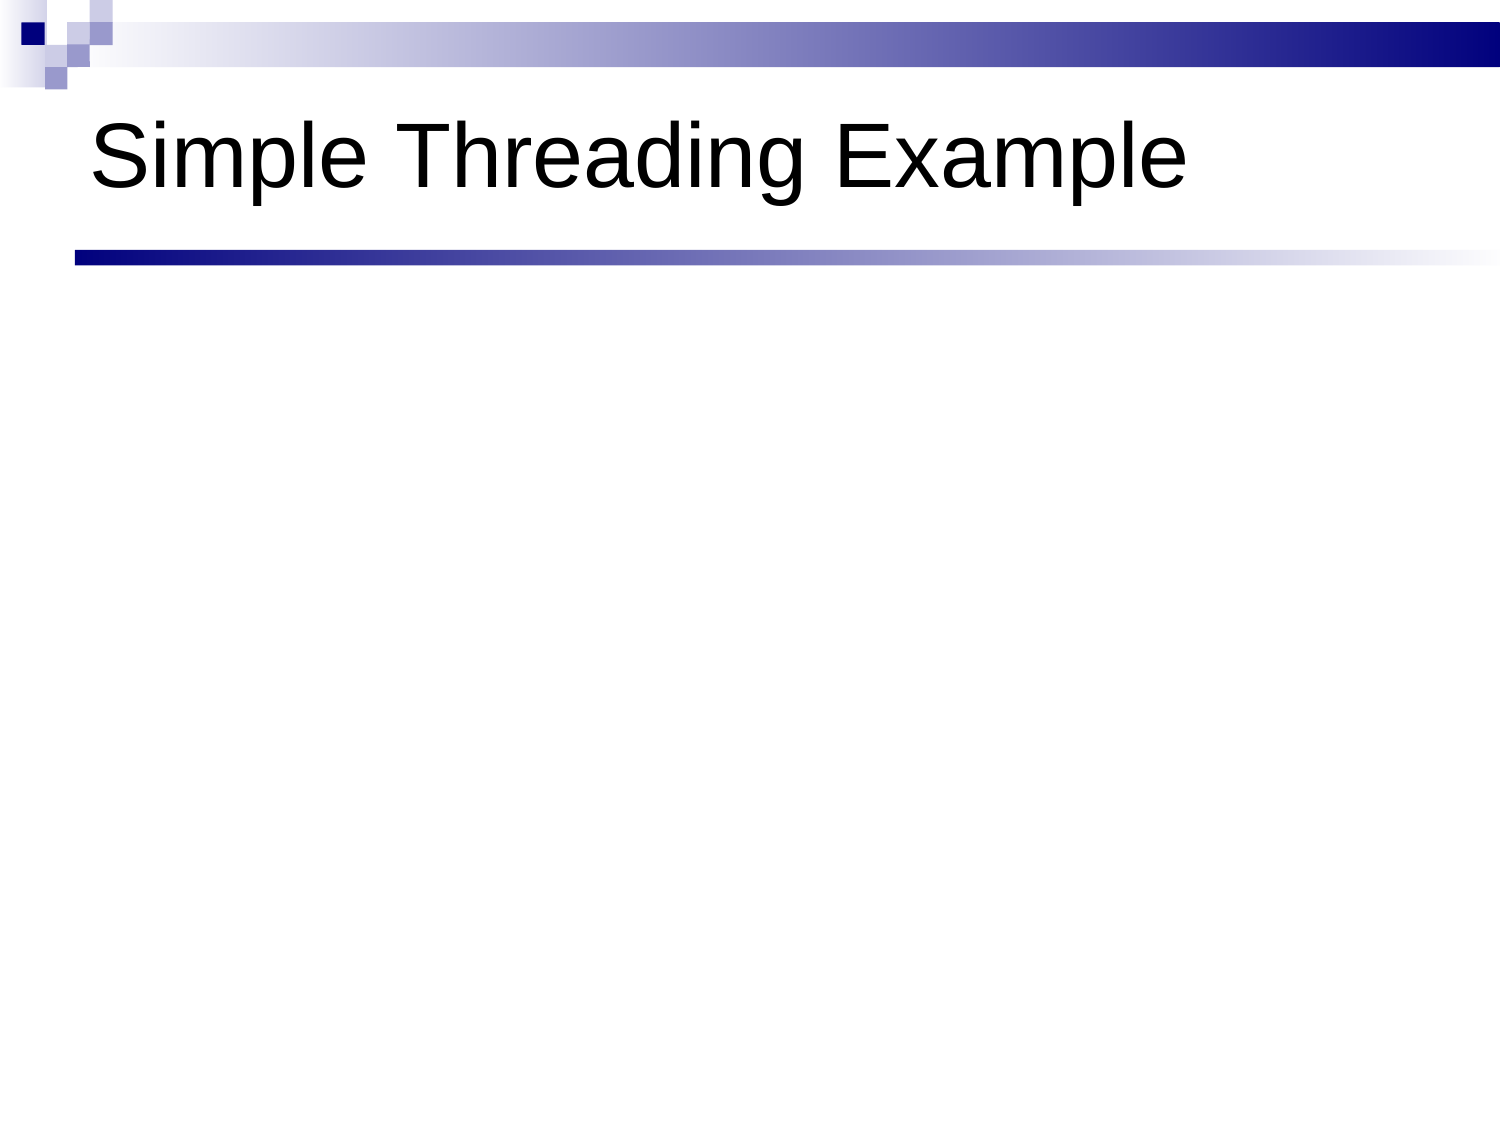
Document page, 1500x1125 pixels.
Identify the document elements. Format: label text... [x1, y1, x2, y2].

title Simple Threading Example [75, 74, 1425, 238]
